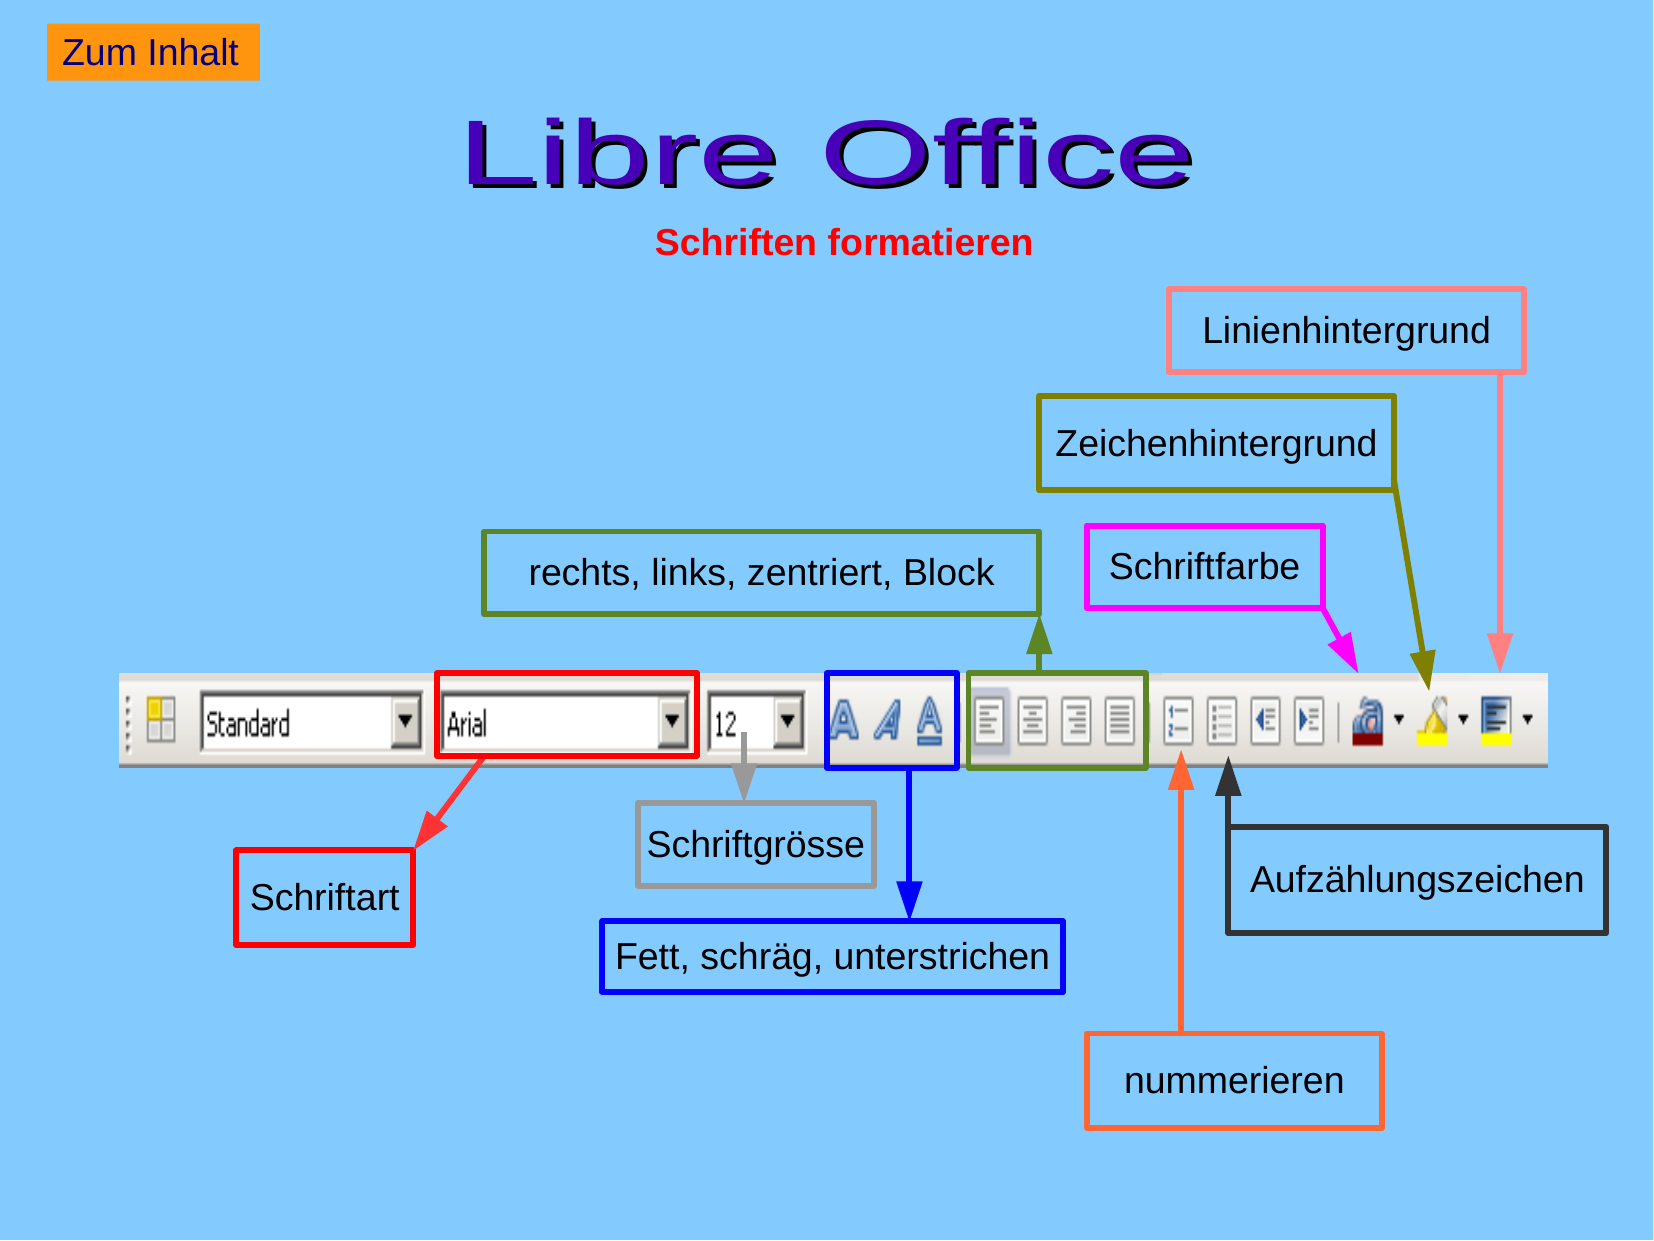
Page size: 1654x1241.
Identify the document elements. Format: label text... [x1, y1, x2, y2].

picture [830, 676, 954, 765]
picture [119, 673, 477, 768]
text_box Zeichenhintergrund [1039, 395, 1394, 491]
text_box Schriftgrösse [637, 803, 875, 886]
picture [440, 676, 694, 753]
text_box Schriften formatieren [472, 213, 1217, 272]
picture [480, 673, 824, 768]
text_box Fett, schräg, unterstrichen [602, 921, 1063, 993]
text_box Aufzählungszeichen [1228, 826, 1607, 934]
text_box Schriftart [236, 850, 414, 945]
picture [1149, 673, 1548, 768]
text_box Linienhintergrund [1169, 289, 1524, 373]
text_box Schriftfarbe [1086, 525, 1323, 609]
text_box nummerieren [1086, 1033, 1382, 1128]
text_box rechts, links, zentriert, Block [484, 531, 1040, 615]
picture [960, 673, 966, 768]
text_box Zum Inhalt [47, 23, 260, 81]
picture [971, 676, 1143, 765]
title Libre Office [82, 49, 1571, 257]
